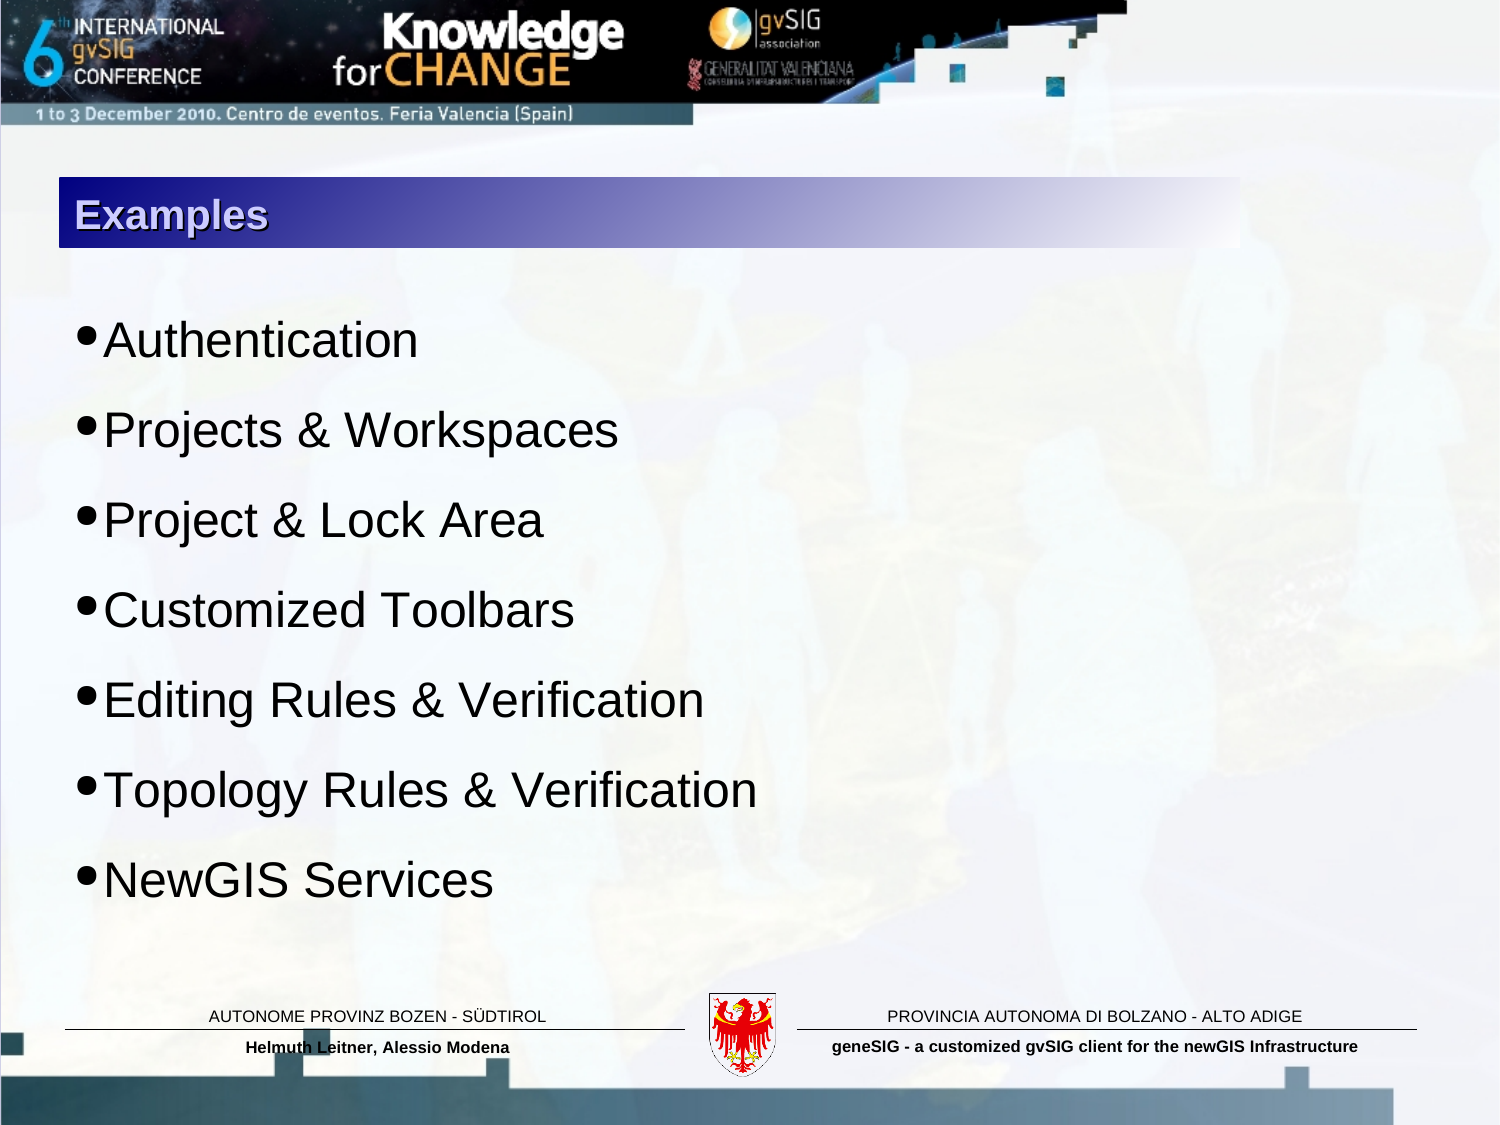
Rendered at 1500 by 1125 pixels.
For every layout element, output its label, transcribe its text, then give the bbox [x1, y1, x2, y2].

text_box Authentication Projects & Workspaces Project & Lock Area Customized Toolbars Editing Rules & Verification Topology Rules & Verification NewGIS Services [59, 270, 1418, 916]
text_box Examples [59, 177, 1241, 248]
picture [0, 0, 1500, 1125]
